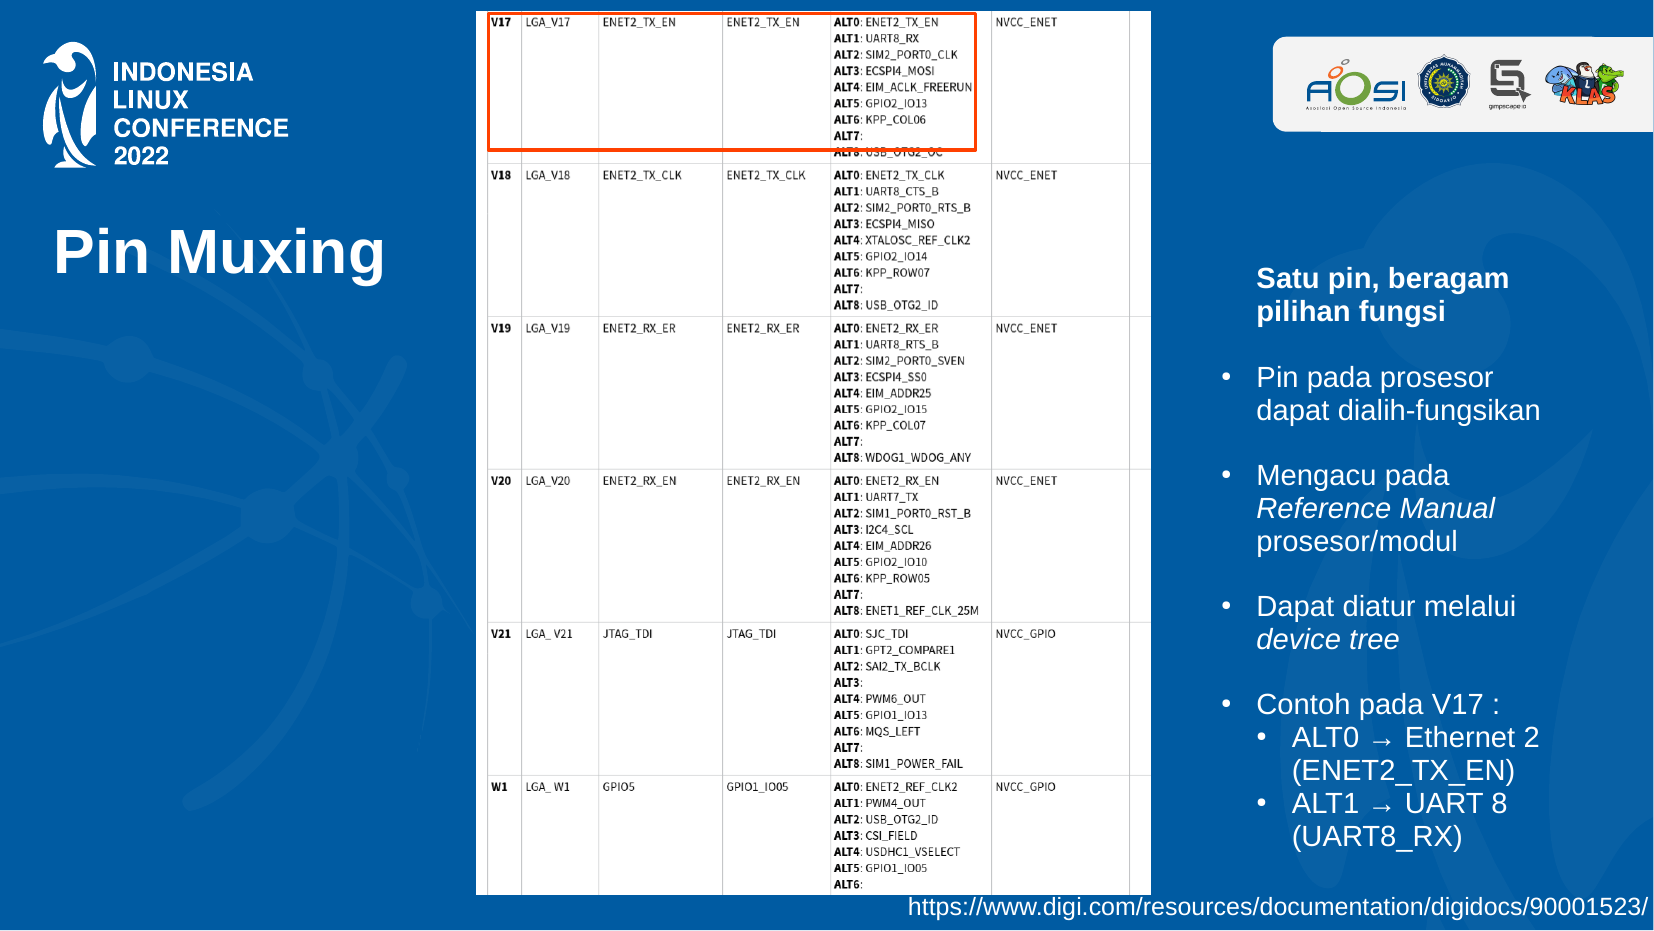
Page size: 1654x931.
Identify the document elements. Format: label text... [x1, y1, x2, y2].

picture [476, 11, 1151, 895]
title https://www.digi.com/resources/documentation/digidocs/90001523/ [525, 892, 1651, 931]
picture [1545, 62, 1624, 105]
title Pin Muxing [53, 217, 451, 751]
text_box Satu pin, beragam pilihan fungsi Pin pada prosesor dapat dialih-fungsikan Mengacu pada Reference Manual prosesor/modul Dapat diatur melalui device tree Contoh pada V17 : ALT0 → Ethernet 2 (ENET2_TX_EN) ALT1 → UART 8 (UART8_RX) [1220, 262, 1576, 853]
picture [1417, 54, 1471, 108]
